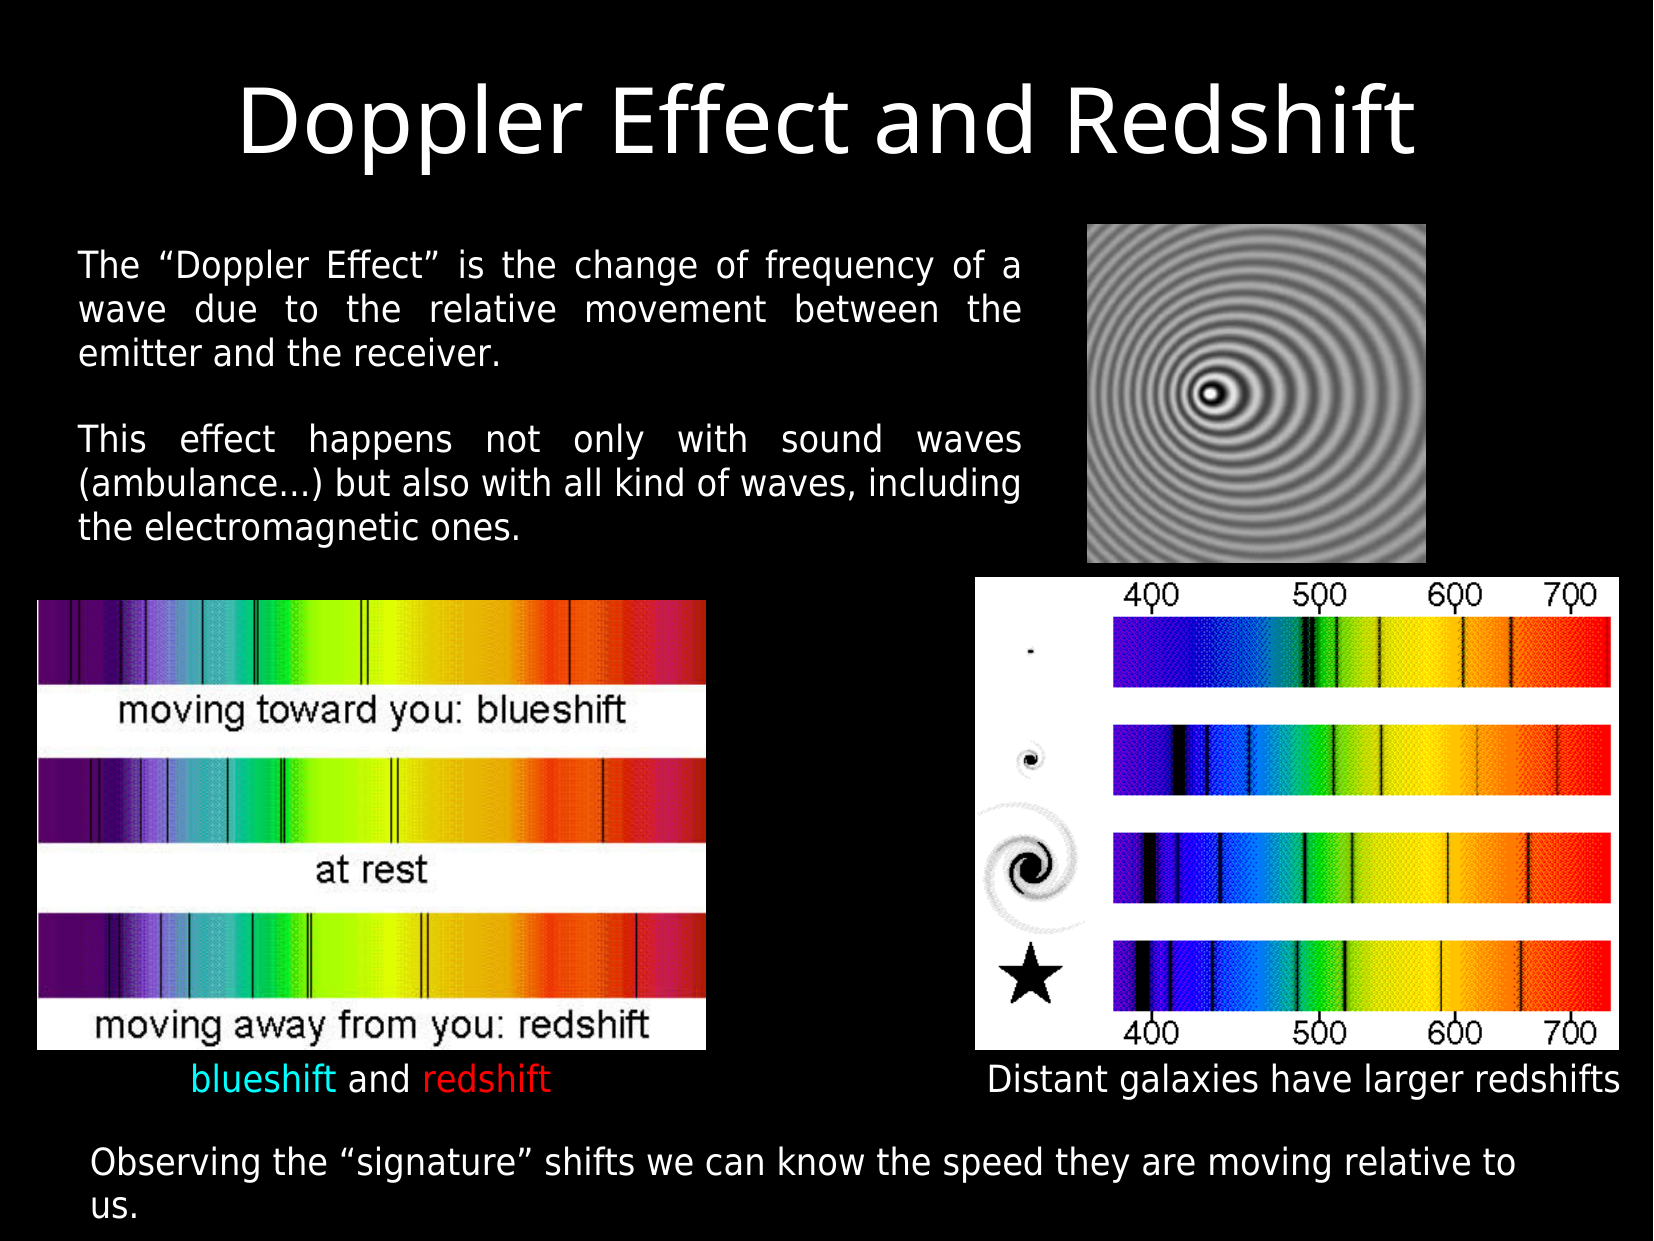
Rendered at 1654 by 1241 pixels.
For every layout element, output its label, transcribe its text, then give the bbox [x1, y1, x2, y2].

title Doppler Effect and Redshift [82, 13, 1571, 222]
text_box Distant galaxies have larger redshifts [971, 1050, 1653, 1109]
picture [37, 600, 706, 1051]
picture [1087, 224, 1426, 563]
text_box Observing the “signature” shifts we can know the speed they are moving relative to us. [75, 1132, 1576, 1192]
picture [975, 577, 1619, 1050]
text_box The “Doppler Effect” is the change of frequency of a wave due to the relative movement between the emitter and the receiver. This effect happens not only with sound waves (ambulance...) but also with all kind of waves, including the electromagnetic ones. [63, 236, 1039, 575]
text_box blueshift and redshift [175, 1050, 701, 1109]
